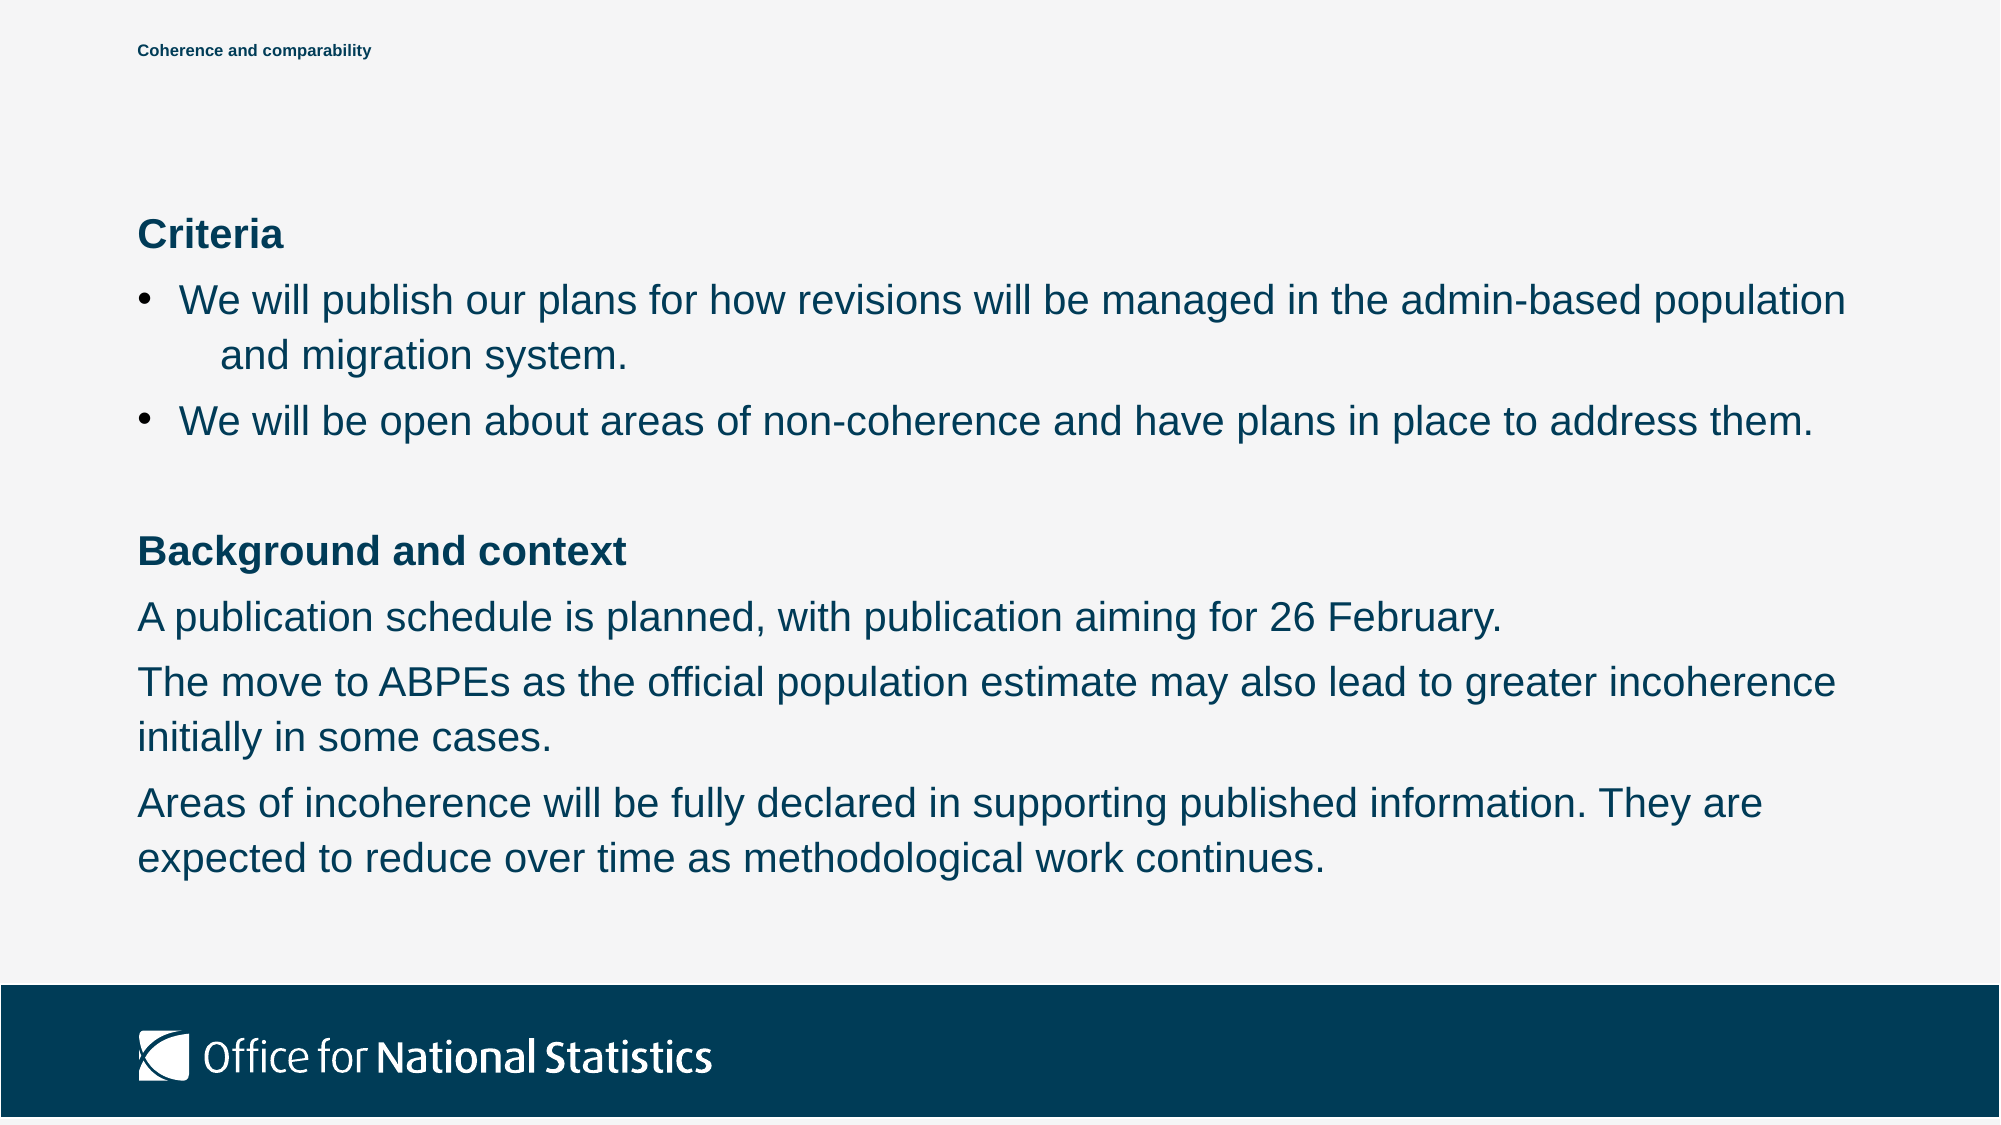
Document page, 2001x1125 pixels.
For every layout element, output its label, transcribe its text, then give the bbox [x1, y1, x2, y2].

title Coherence and comparability [137, 41, 1863, 128]
list Criteria We will publish our plans for how revisions will be managed in the admin-based population and migration system. We will be open about areas of non-coherence and have plans in place to address them. Background and context A publication schedule is planned, with publication aiming for 26 February. The move to ABPEs as the official population estimate may also lead to greater incoherence initially in some cases. Areas of incoherence will be fully declared in supporting published information. They are expected to reduce over time as methodological work continues. [137, 202, 1896, 883]
